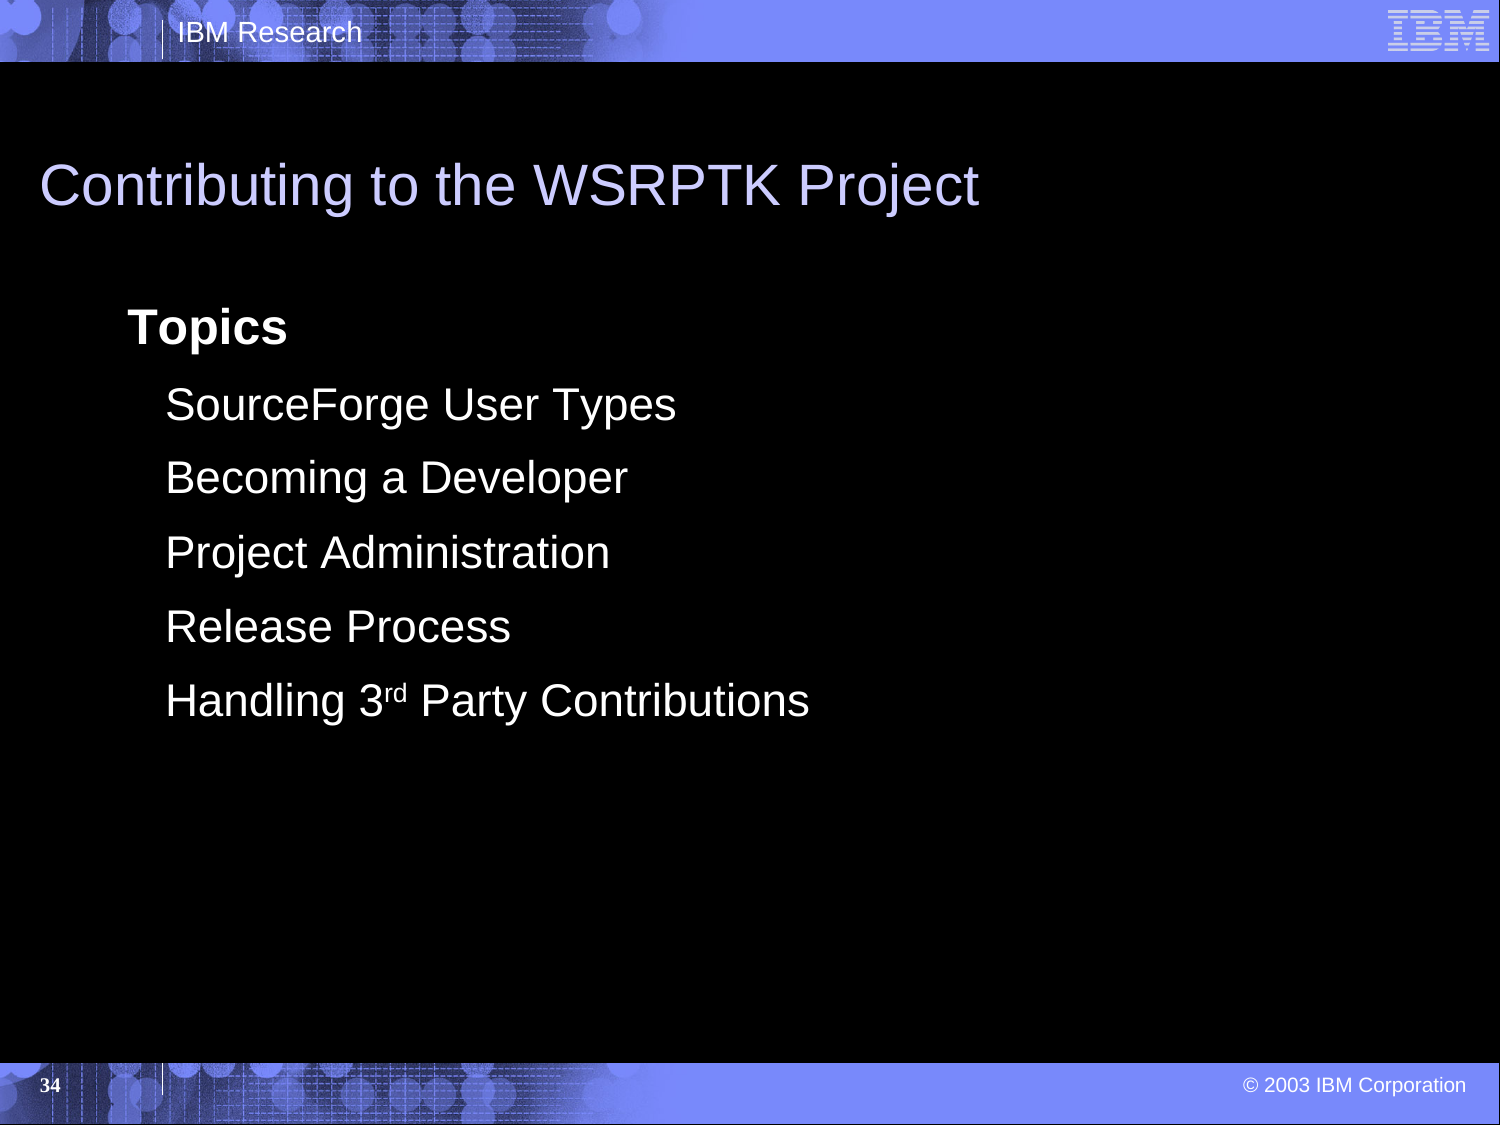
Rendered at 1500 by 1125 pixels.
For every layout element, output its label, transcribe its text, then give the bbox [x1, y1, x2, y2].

title Contributing to the WSRPTK Project [25, 142, 1378, 225]
list Topics SourceForge User Types Becoming a Developer Project Administration Release Process Handling 3rd Party Contributions [112, 291, 1388, 932]
picture [0, 0, 1499, 62]
picture [0, 1063, 1499, 1124]
